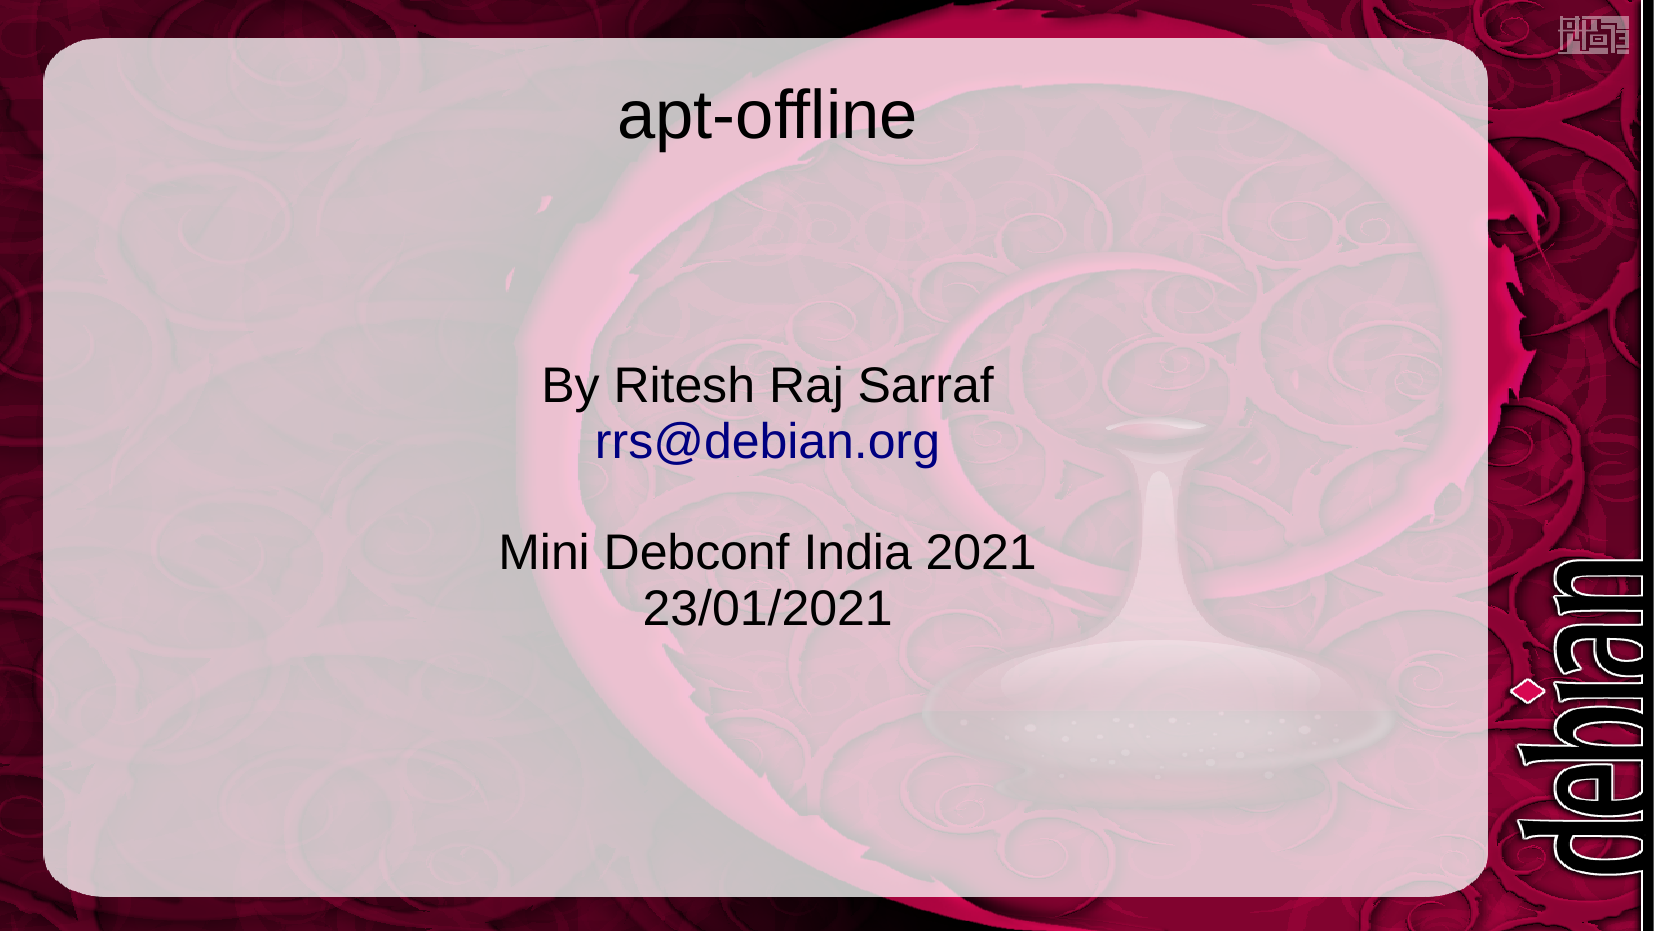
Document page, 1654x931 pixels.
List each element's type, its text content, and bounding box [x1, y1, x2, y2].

title apt-offline [59, 36, 1477, 193]
picture [0, 0, 1654, 931]
subtitle By Ritesh Raj Sarraf rrs@debian.org Mini Debconf India 2021 23/01/2021 [59, 217, 1477, 832]
